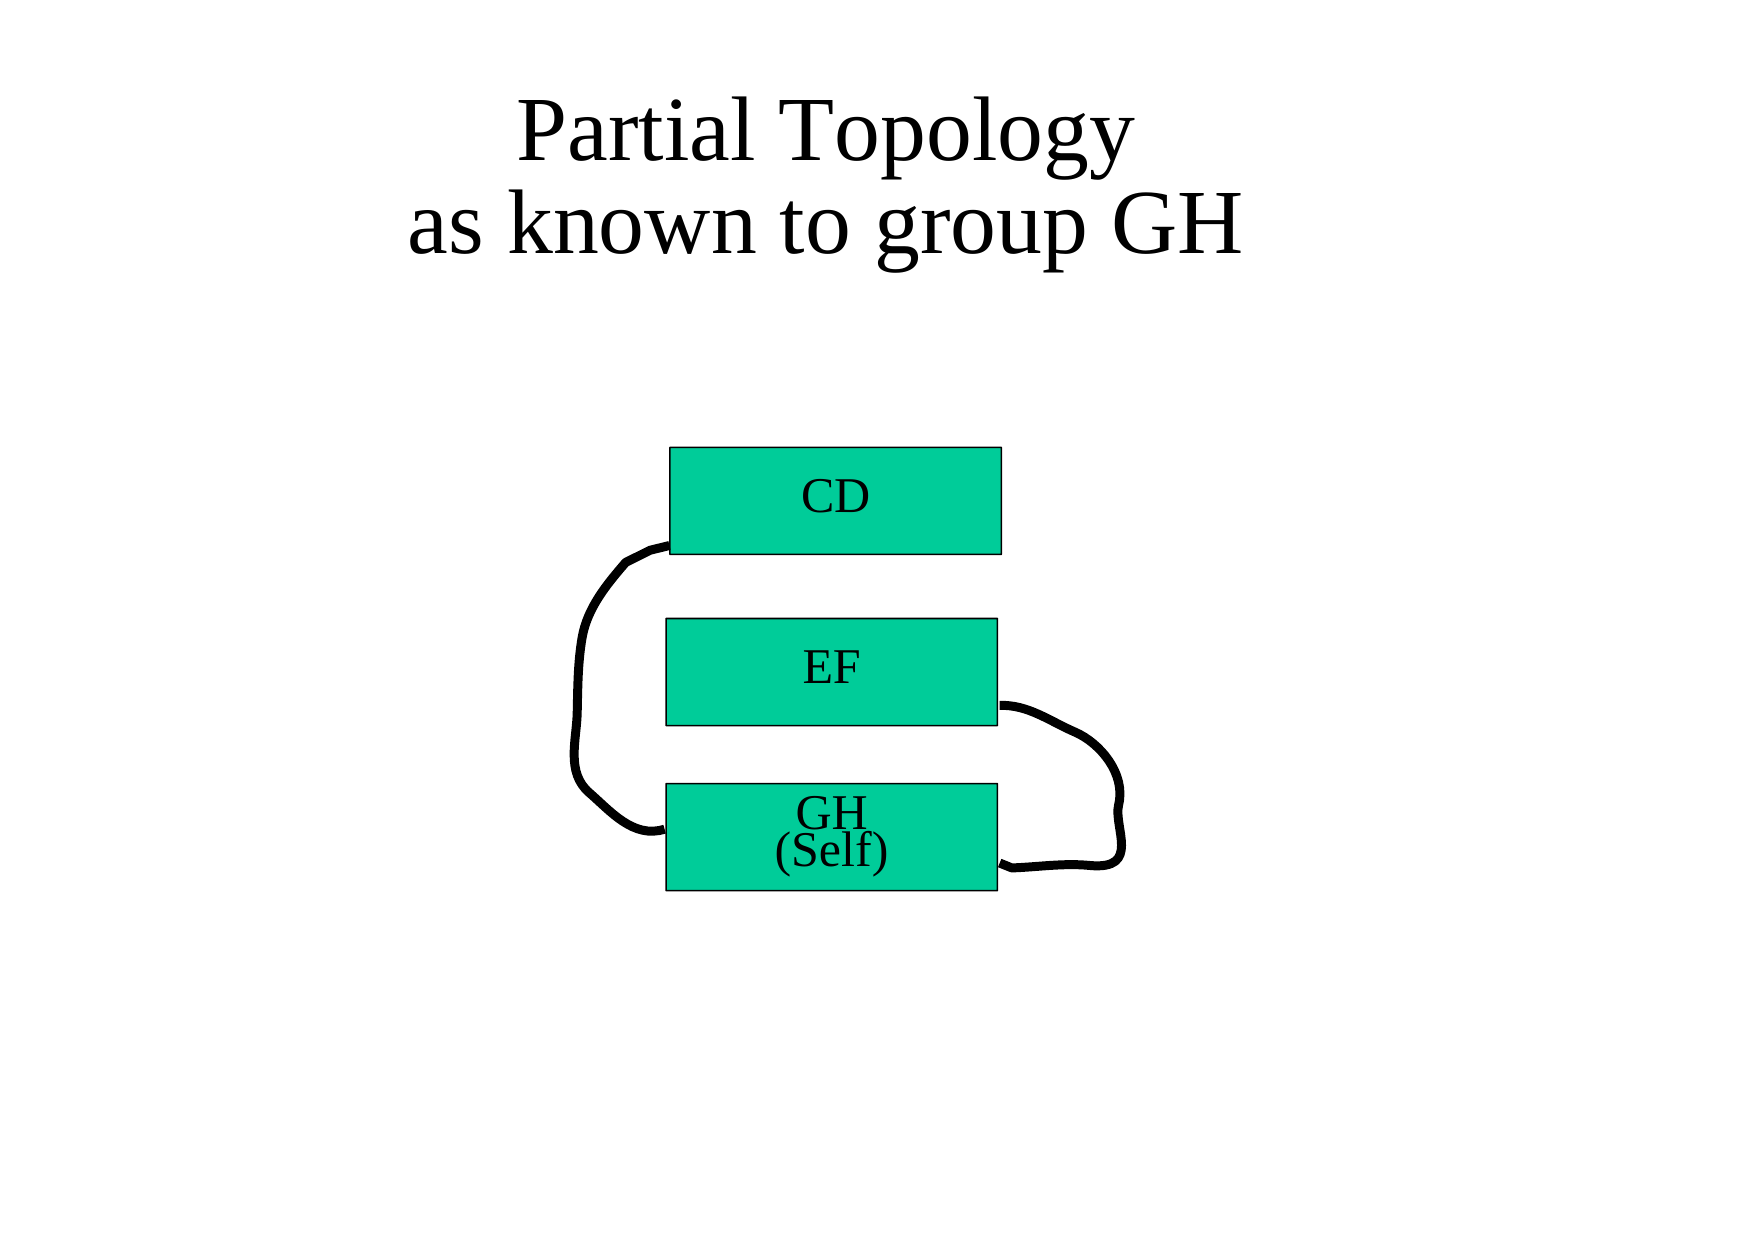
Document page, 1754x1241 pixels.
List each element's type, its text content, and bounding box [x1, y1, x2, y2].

text_box CD [669, 447, 1002, 555]
text_box GH (Self)‏ [666, 783, 998, 891]
text_box EF [666, 618, 998, 726]
text_box Partial Topology as known to group GH [123, 56, 1529, 303]
